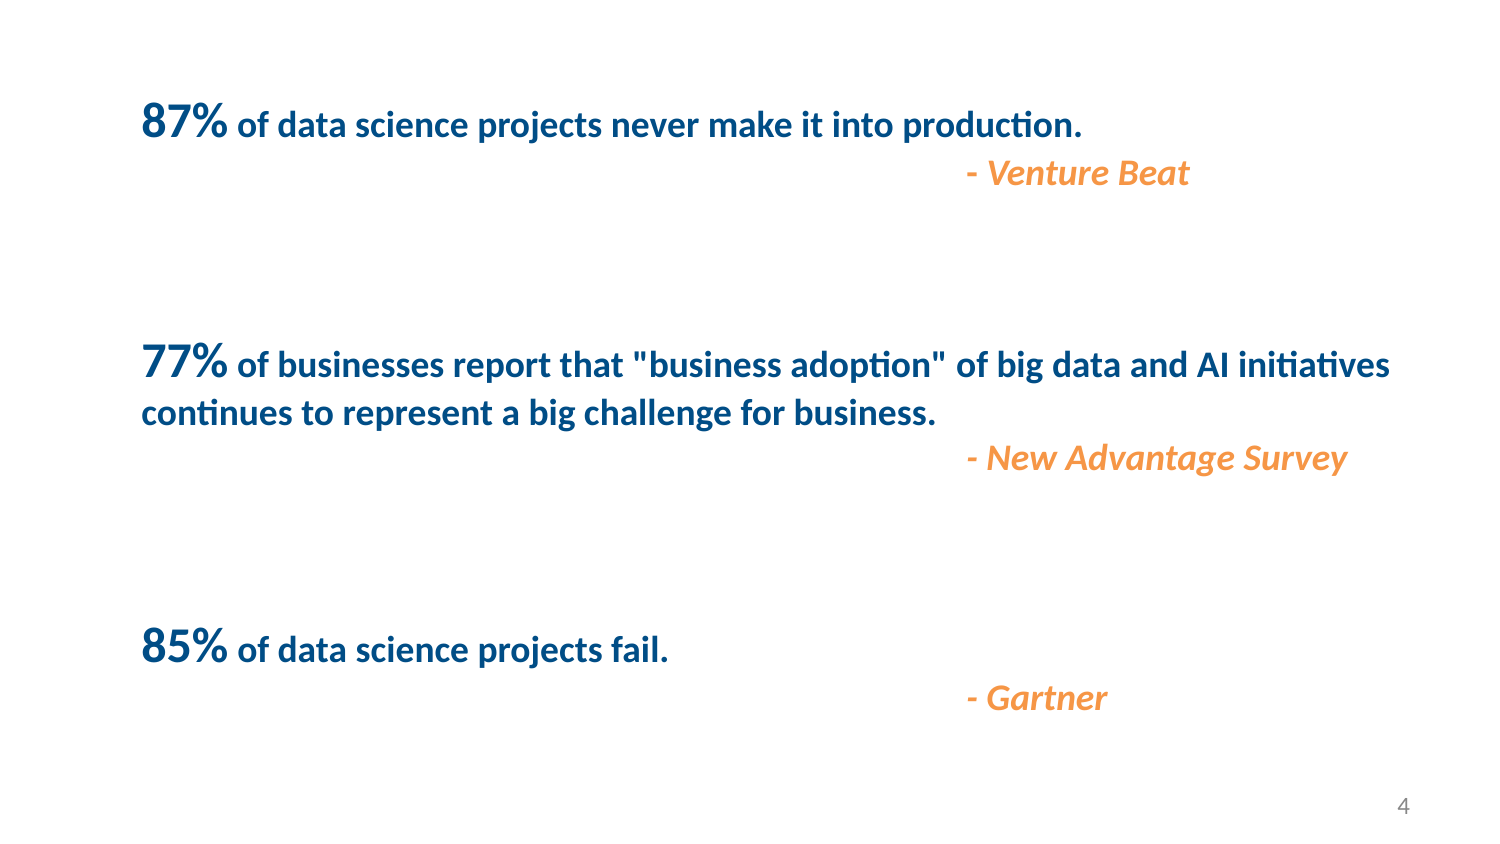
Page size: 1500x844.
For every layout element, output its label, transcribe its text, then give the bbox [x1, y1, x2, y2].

slide_number <number> [1074, 782, 1425, 827]
text_box 87% of data science projects never make it into production. - Venture Beat 77% of businesses report that "business adoption" of big data and AI initiatives continues to represent a big challenge for business. - New Advantage Survey 85% of data science projects fail. - Gartner [126, 72, 1425, 763]
